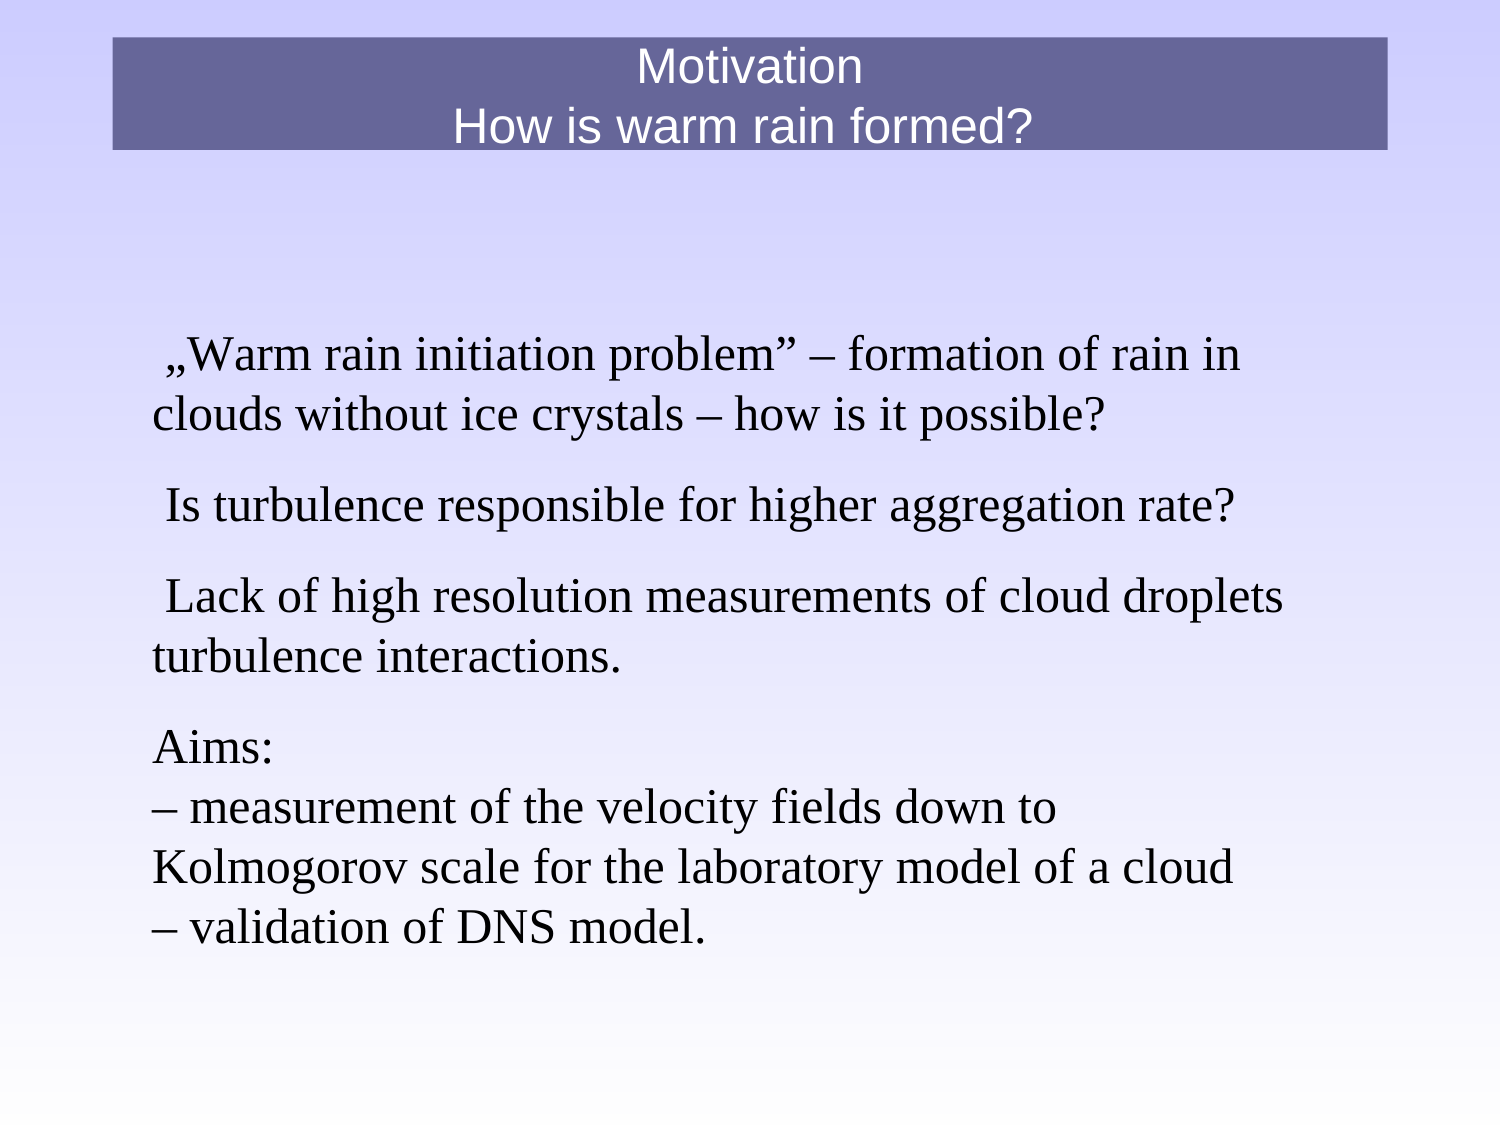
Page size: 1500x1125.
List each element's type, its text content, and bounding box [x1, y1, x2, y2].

text_box Motivation How is warm rain formed? [112, 37, 1388, 150]
text_box „Warm rain initiation problem” – formation of rain in clouds without ice crystals – how is it possible? Is turbulence responsible for higher aggregation rate? Lack of high resolution measurements of cloud droplets turbulence interactions. Aims: – measurement of the velocity fields down to Kolmogorov scale for the laboratory model of a cloud – validation of DNS model. [137, 312, 1326, 962]
